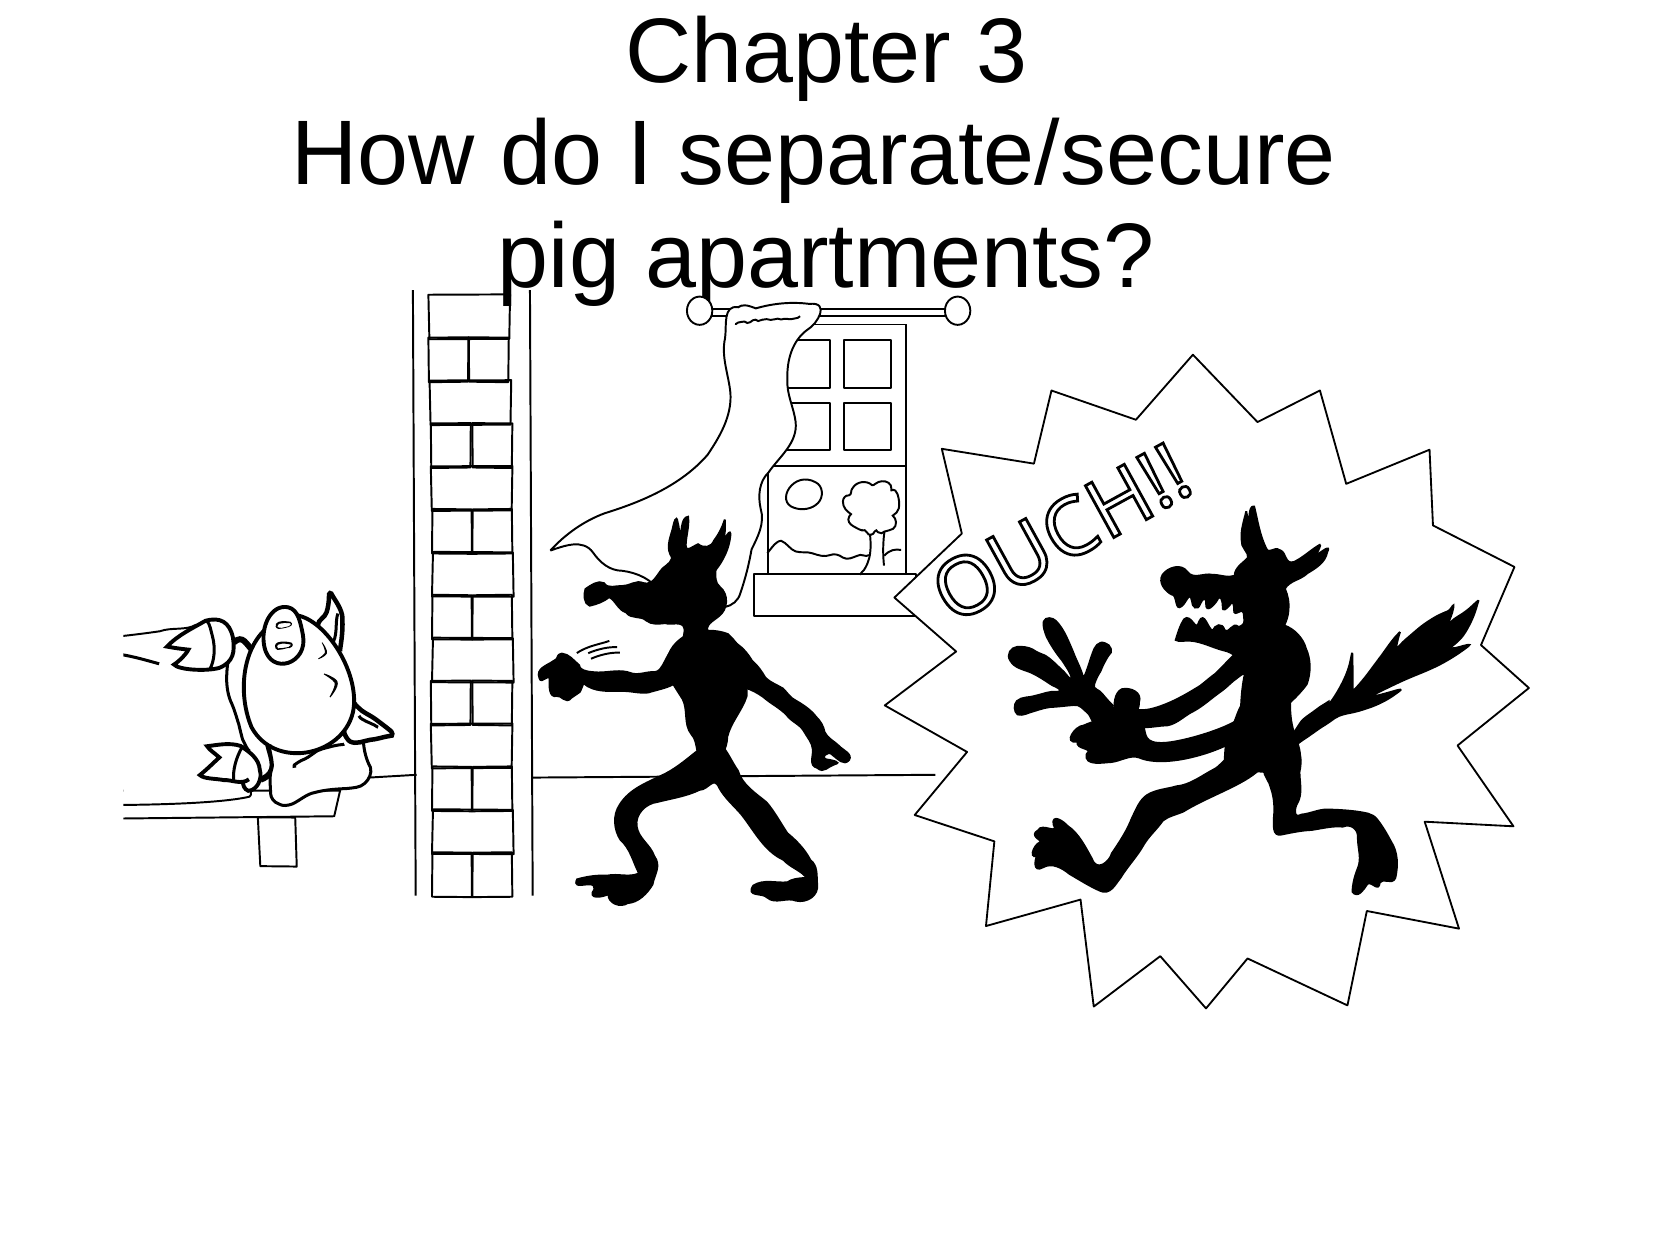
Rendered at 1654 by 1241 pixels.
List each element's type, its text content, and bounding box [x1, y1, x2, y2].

picture [123, 290, 1530, 1010]
title Chapter 3 How do I separate/secure pig apartments? [82, 0, 1571, 307]
